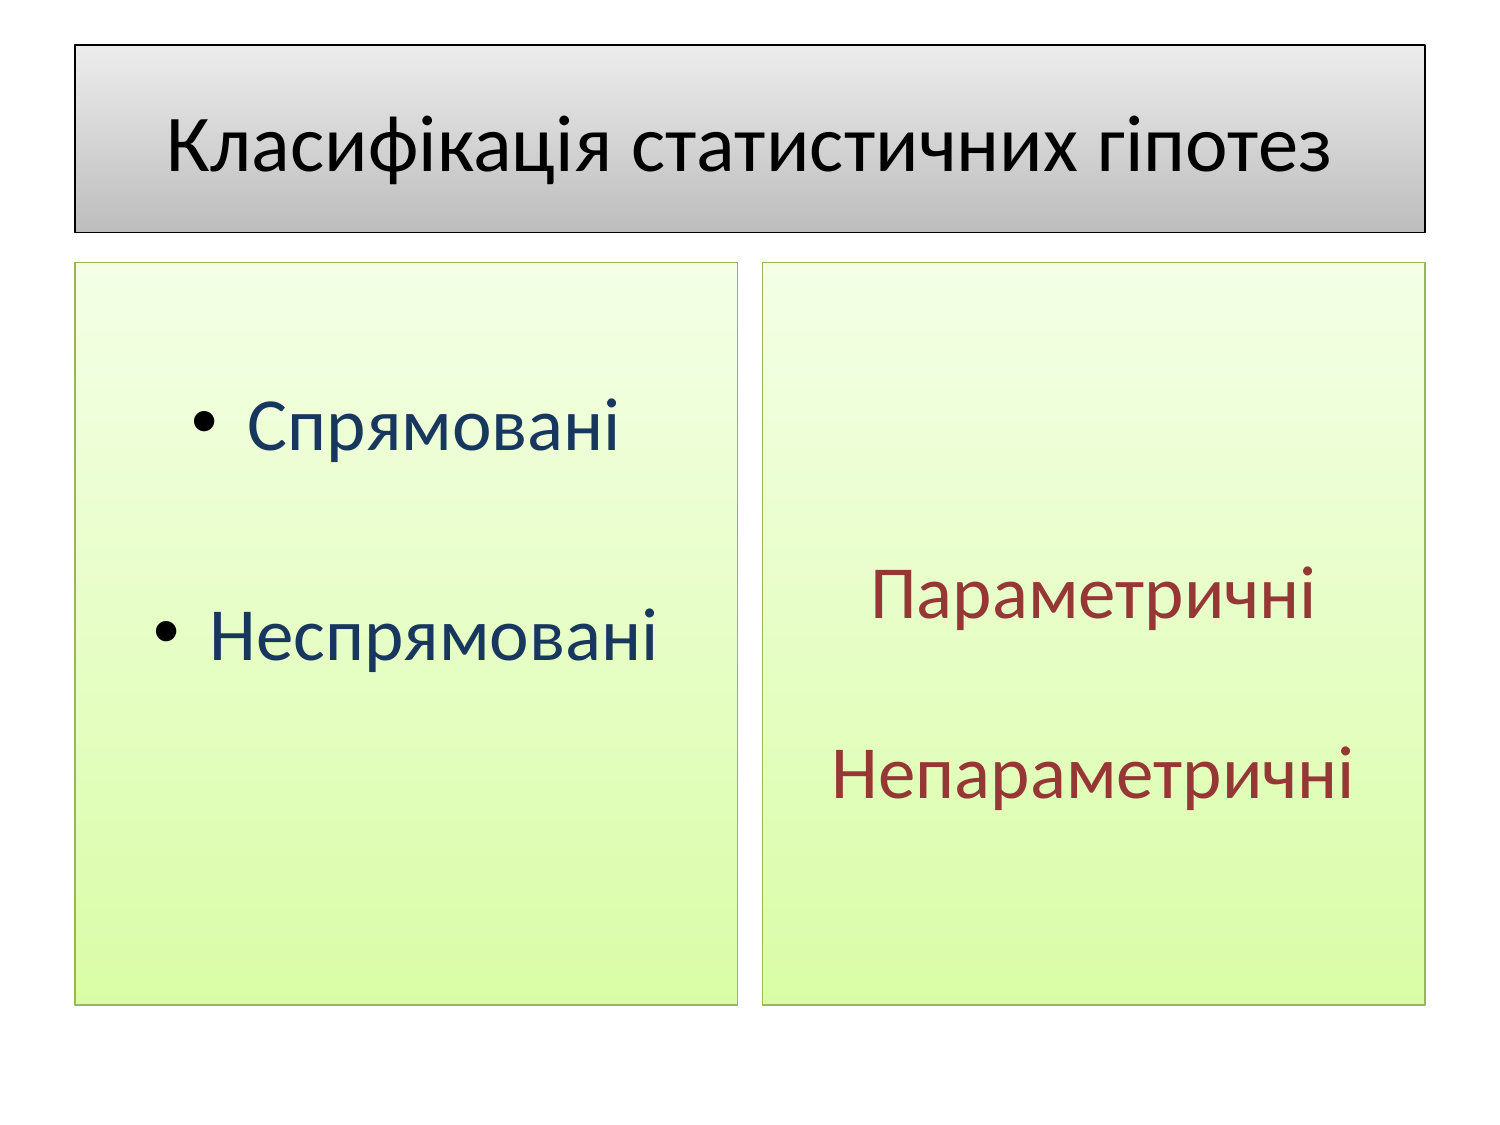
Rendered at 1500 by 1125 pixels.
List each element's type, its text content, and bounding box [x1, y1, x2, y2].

list Спрямовані Неспрямовані [75, 262, 738, 1005]
list Параметричні Непараметричні [762, 262, 1425, 1005]
title Класифікація статистичних гіпотез [75, 45, 1425, 233]
